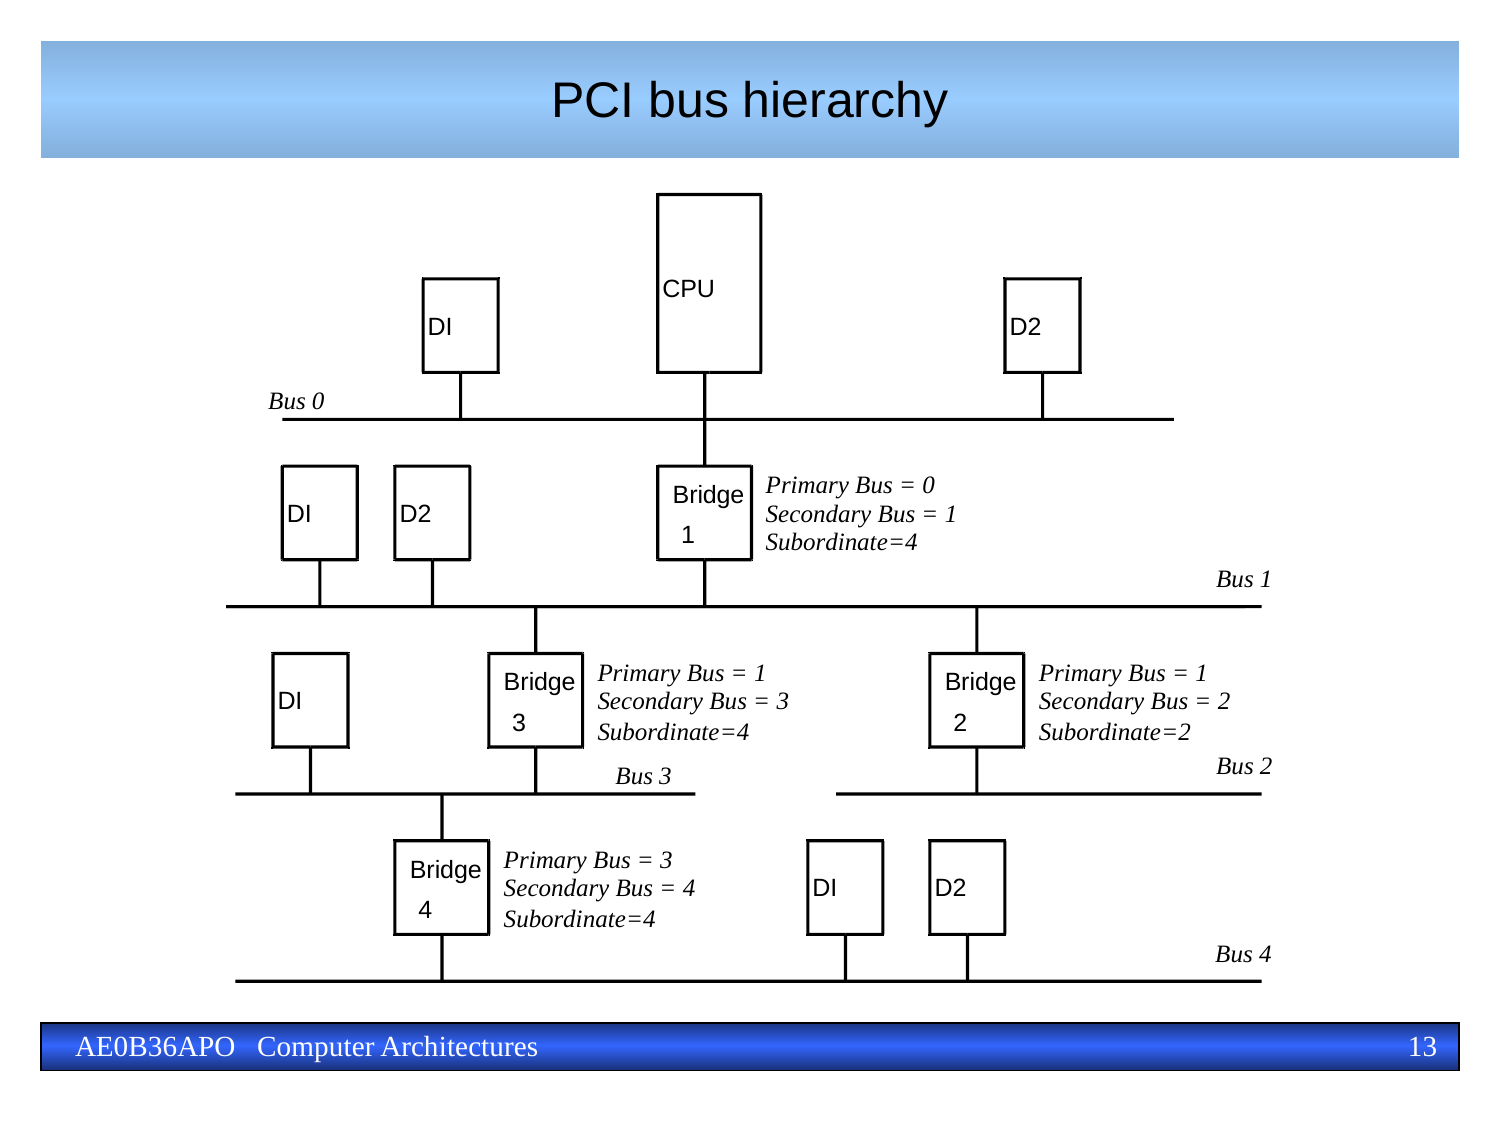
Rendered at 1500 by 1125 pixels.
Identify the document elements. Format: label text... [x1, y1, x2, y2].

chart [194, 160, 1282, 1074]
title PCI bus hierarchy [41, 41, 1459, 158]
